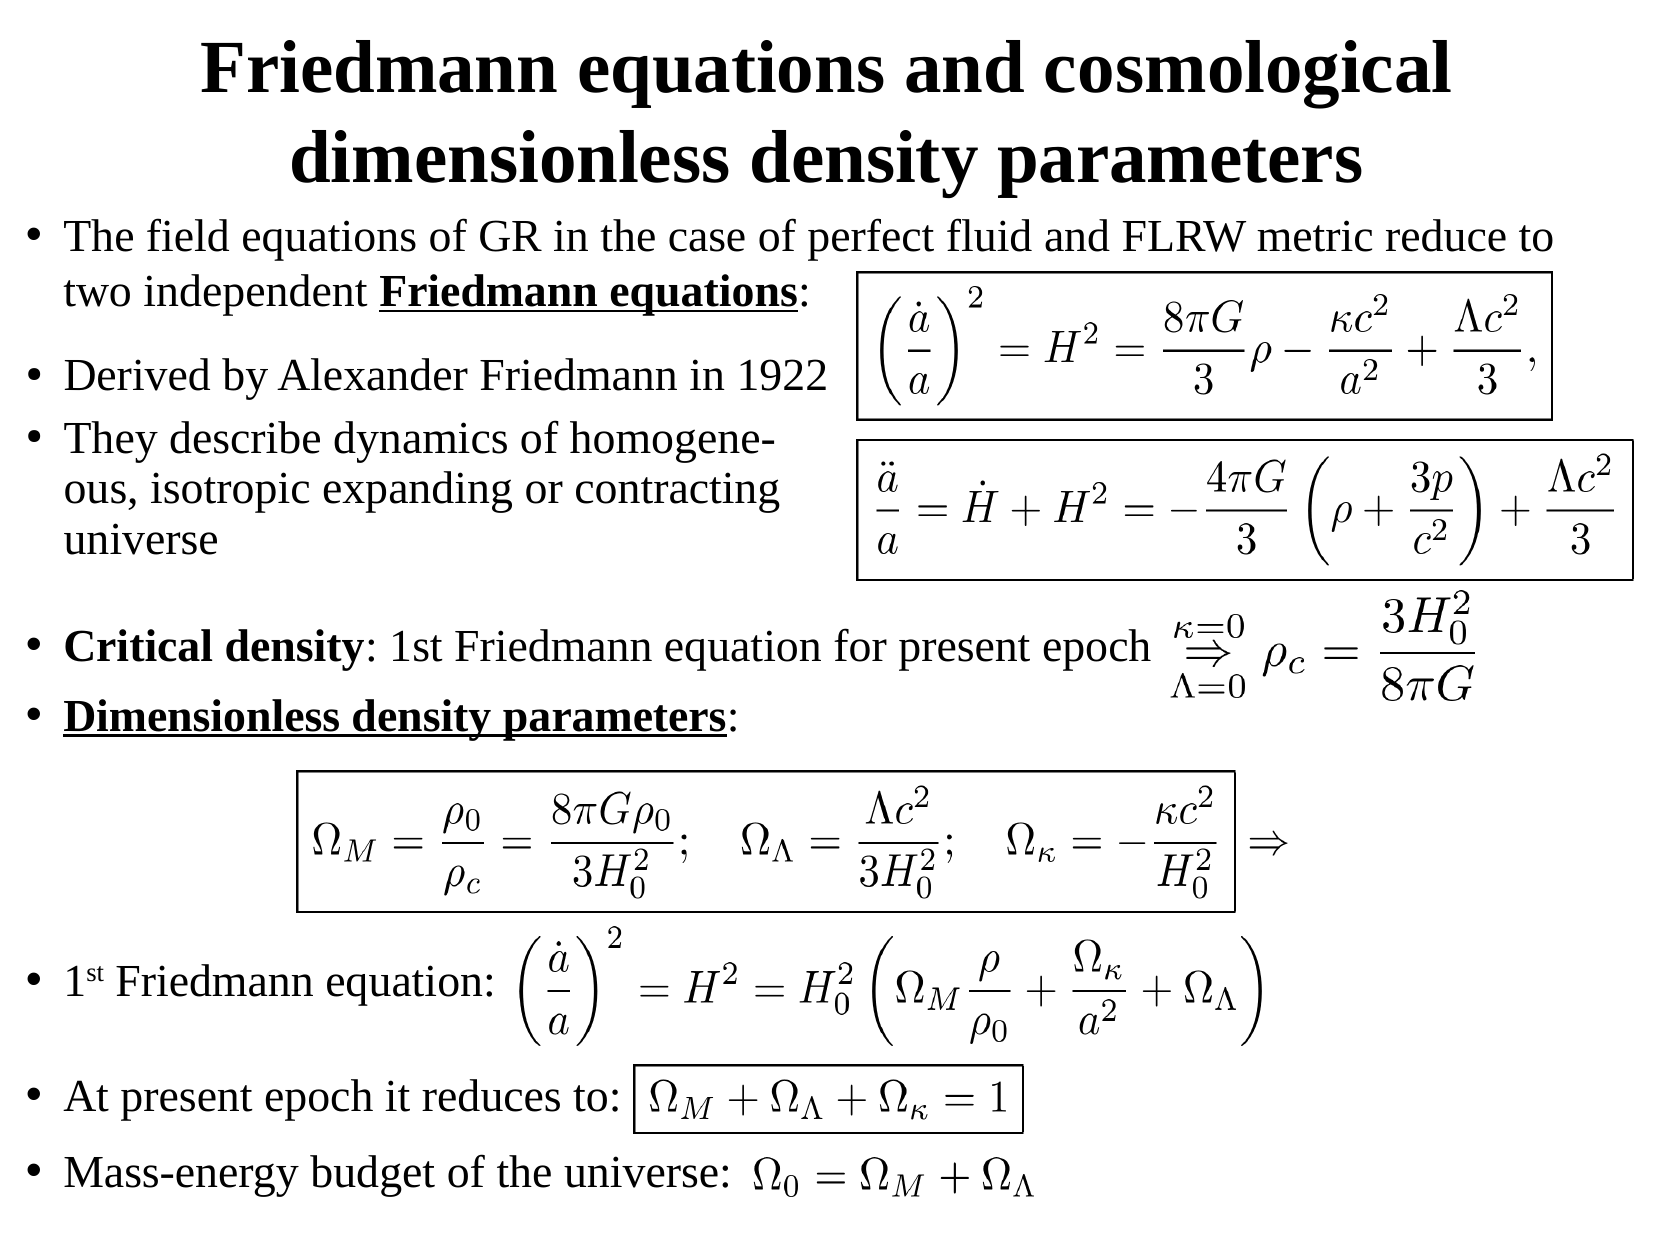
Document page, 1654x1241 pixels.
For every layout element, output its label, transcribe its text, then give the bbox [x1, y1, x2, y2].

picture [1170, 590, 1475, 701]
picture [633, 1064, 1024, 1134]
picture [519, 926, 1262, 1046]
list The field equations of GR in the case of perfect fluid and FLRW metric reduce to two independent Friedmann equations: Critical density: 1st Friedmann equation for present epoch Dimensionless density parameters: 1st Friedmann equation: At present epoch it reduces to: Mass-energy budget of the universe: [10, 198, 1648, 1228]
title Friedmann equations and cosmological dimensionless density parameters [82, 49, 1571, 166]
picture [296, 770, 1288, 913]
picture [753, 1157, 1034, 1197]
picture [856, 271, 1634, 581]
text_box Derived by Alexander Friedmann in 1922 They describe dynamics of homogene-ous, isotropic expanding or contracting universe [11, 342, 863, 573]
